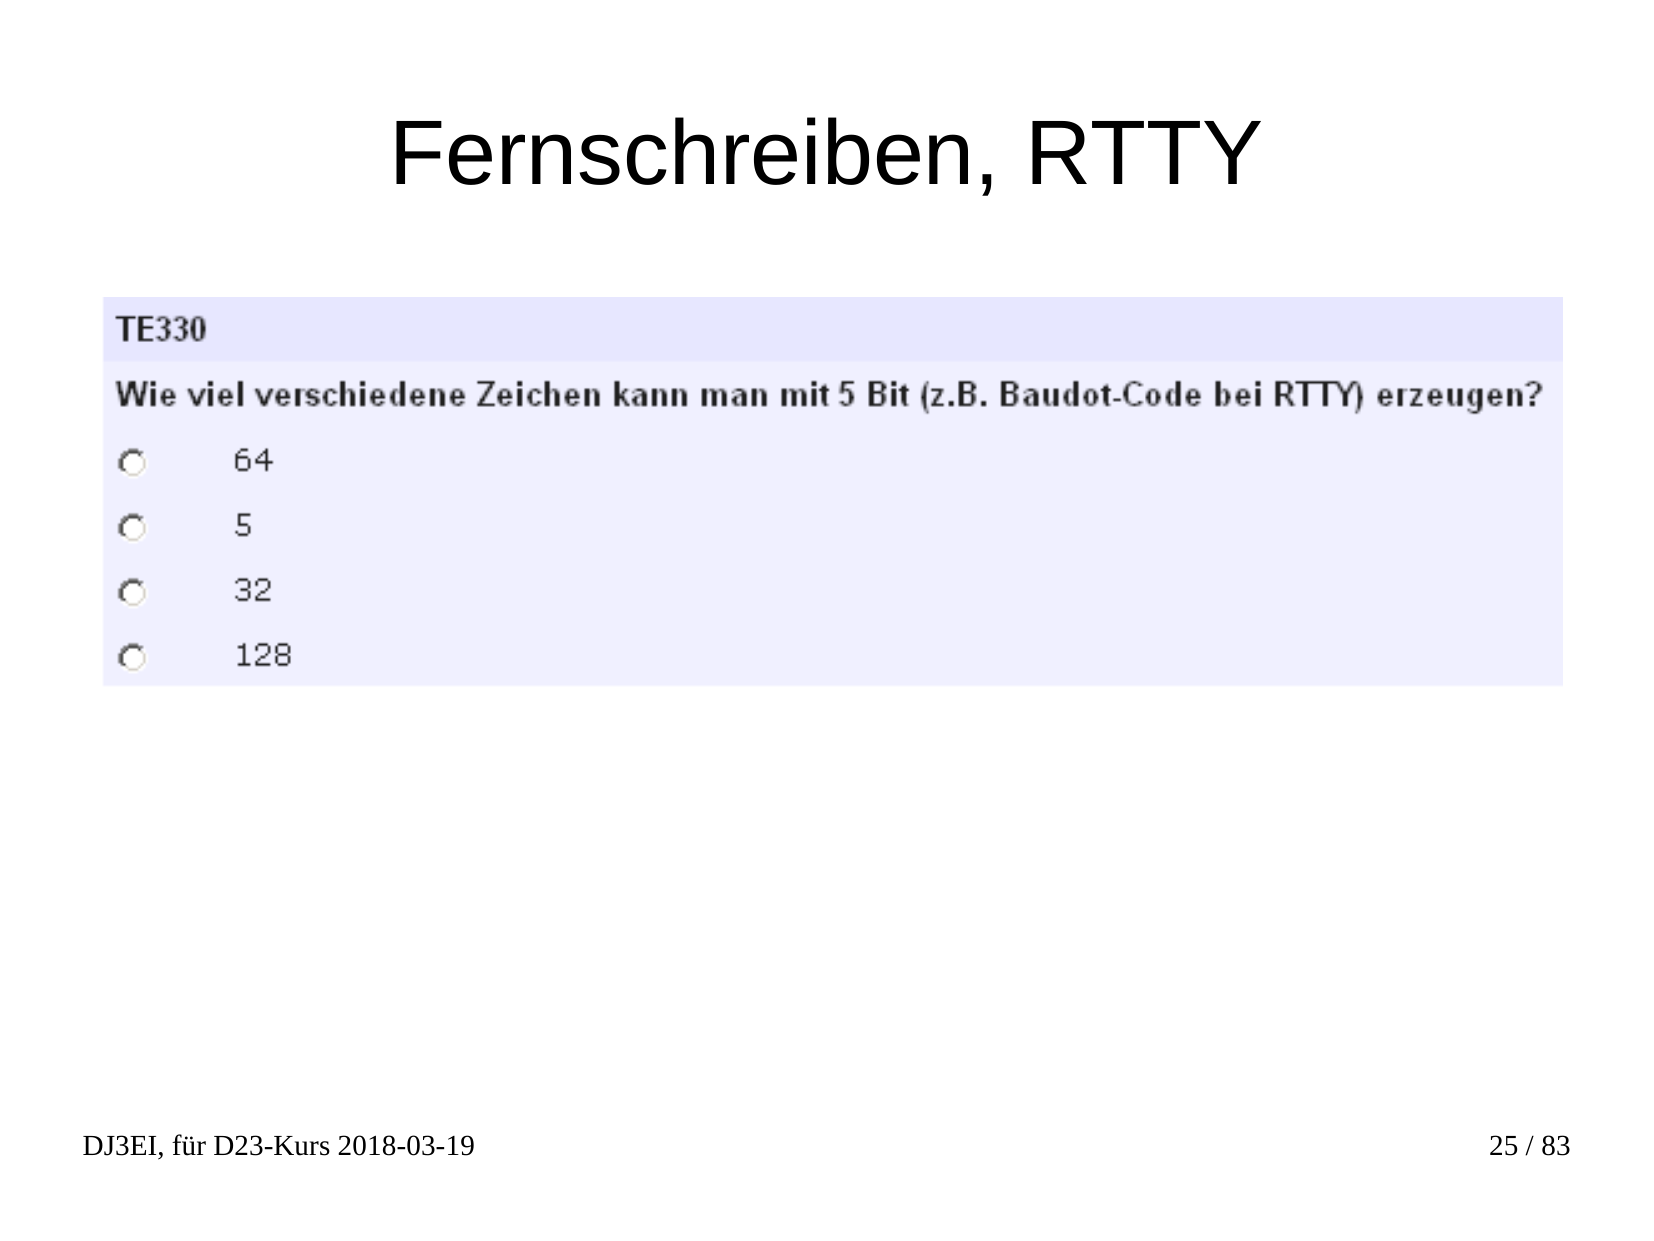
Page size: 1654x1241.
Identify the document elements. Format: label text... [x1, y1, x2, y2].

picture [94, 297, 1563, 709]
title Fernschreiben, RTTY [82, 49, 1571, 257]
